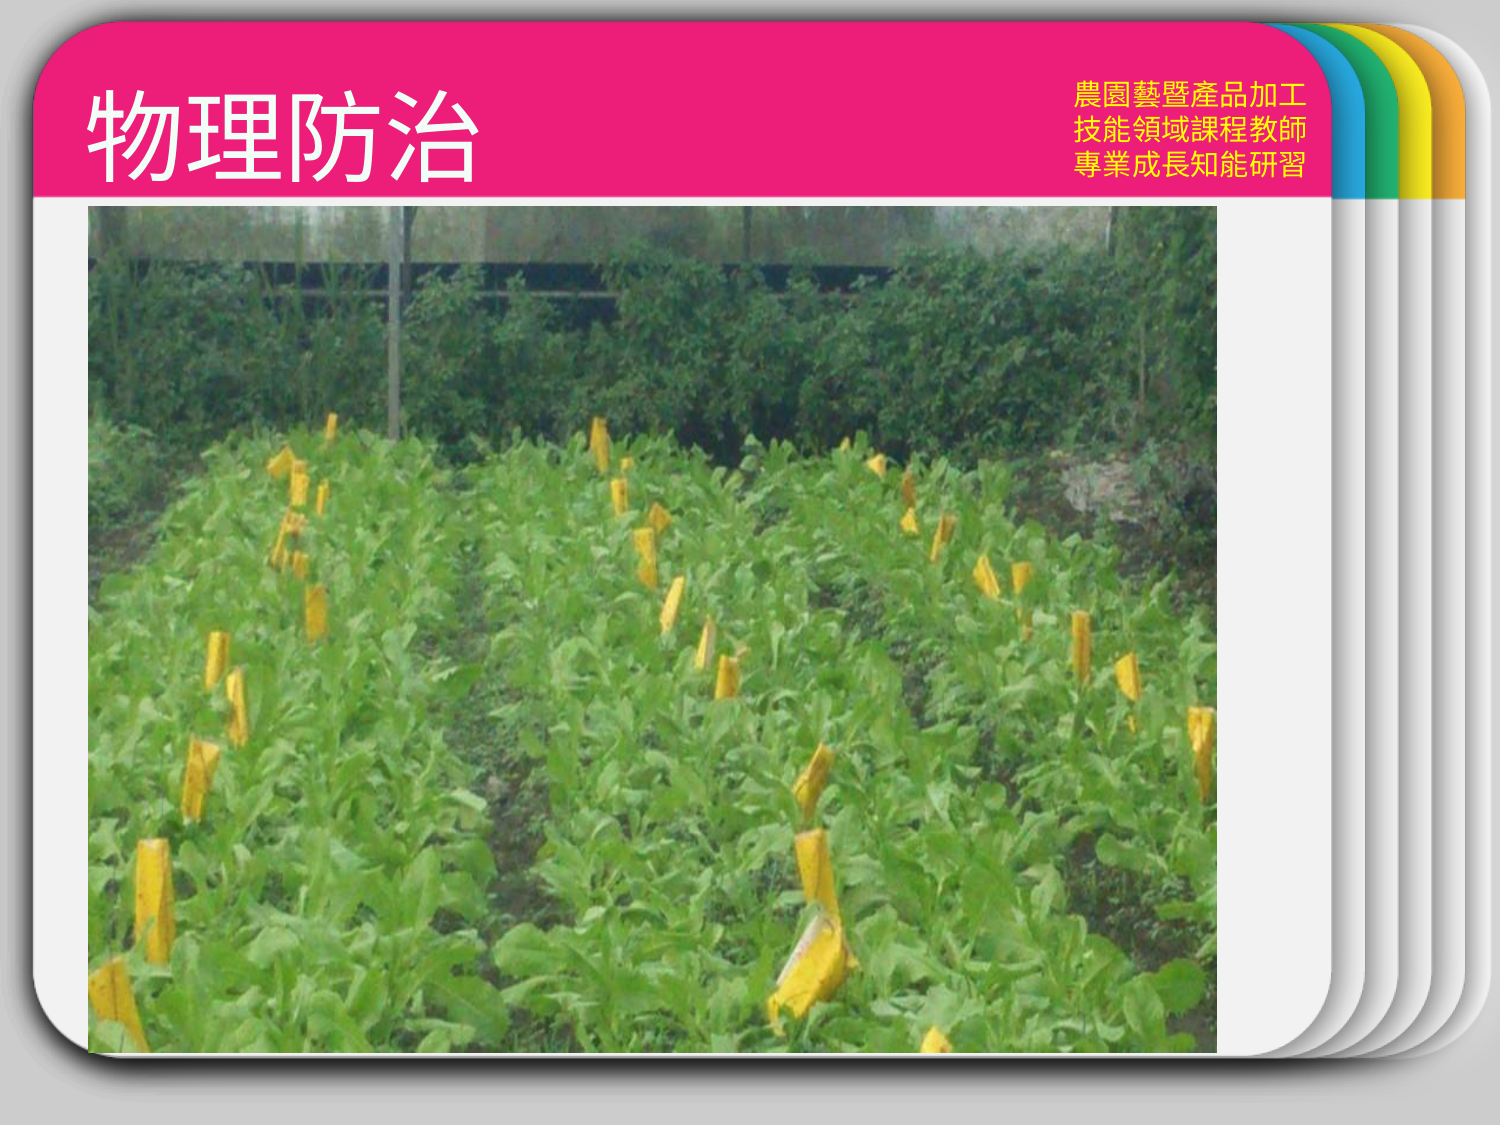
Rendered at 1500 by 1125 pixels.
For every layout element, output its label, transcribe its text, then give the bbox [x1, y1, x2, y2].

text_box 農園藝暨產品加工技能領域課程教師專業成長知能研習 [1058, 68, 1344, 190]
picture [0, 0, 1500, 1125]
text_box 物理防治 [70, 66, 1010, 204]
